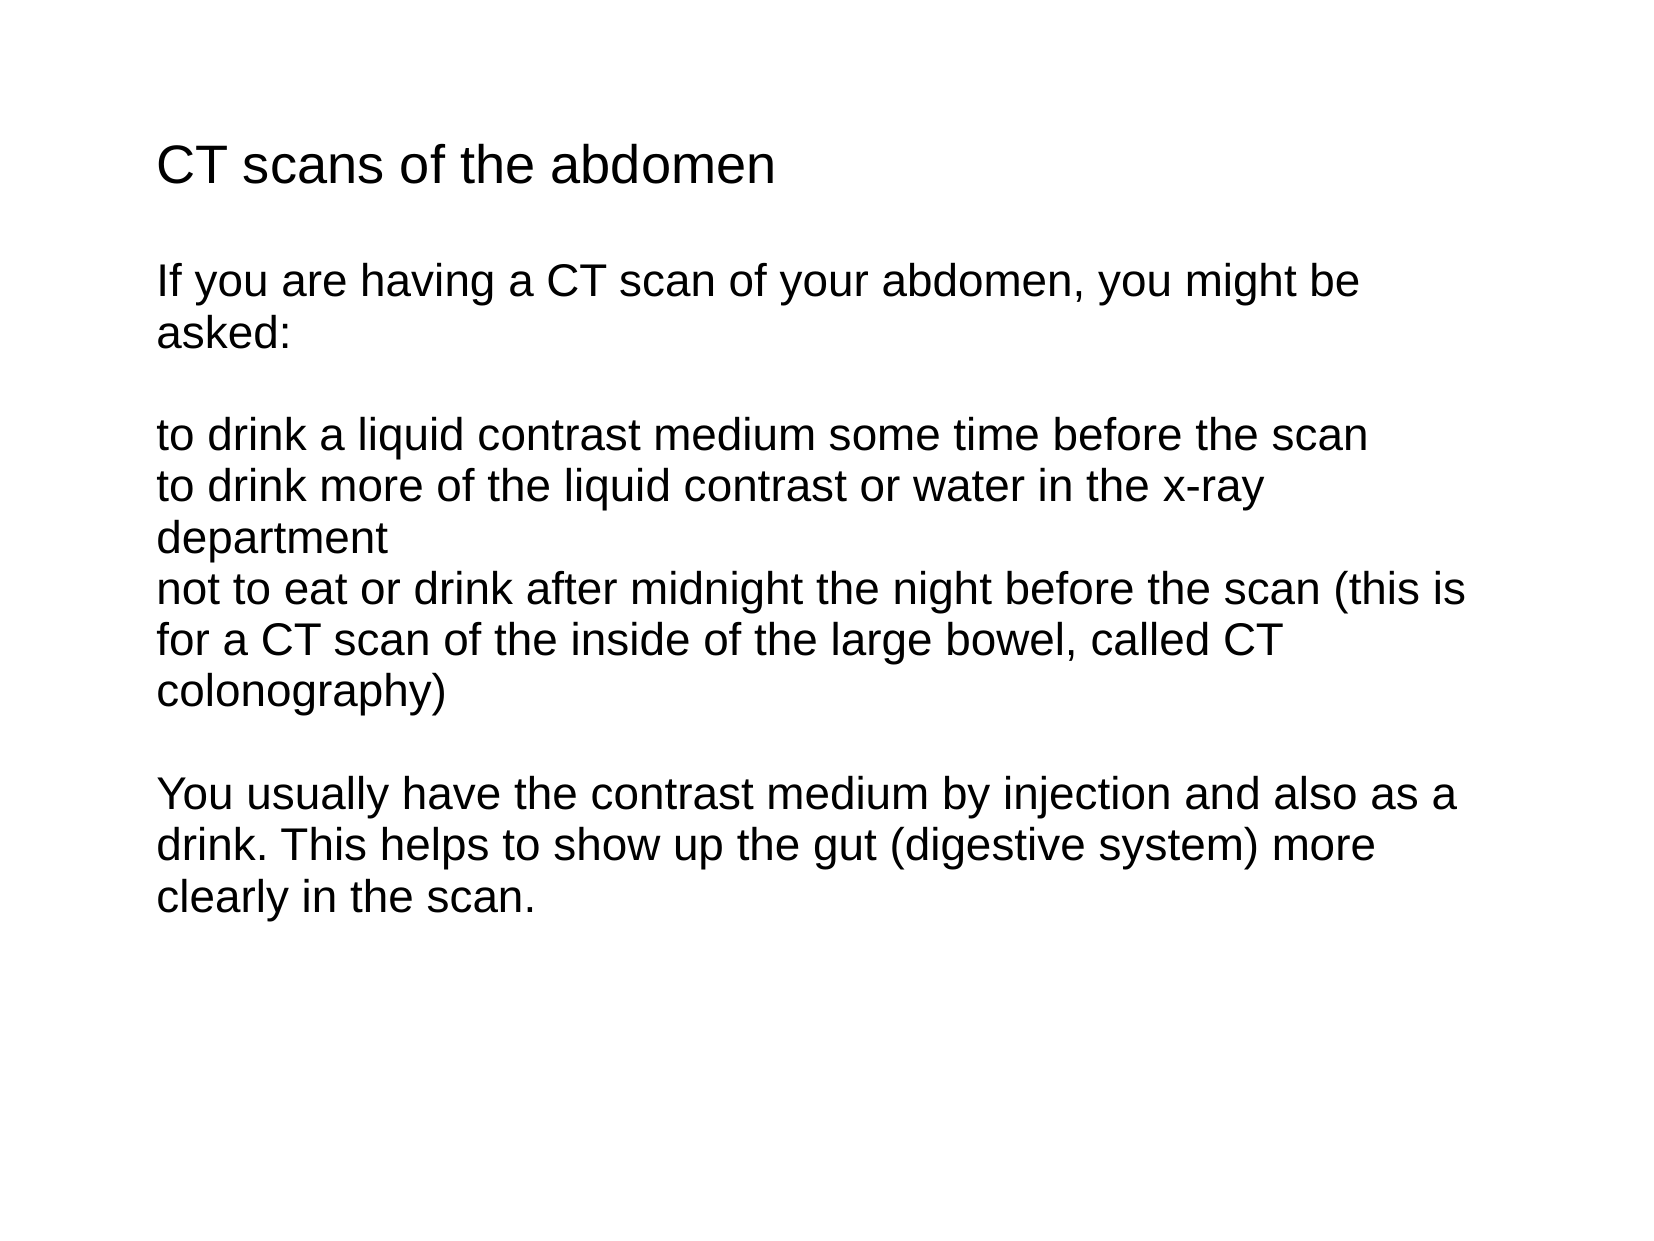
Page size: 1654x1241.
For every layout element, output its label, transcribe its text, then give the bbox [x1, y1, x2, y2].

text_box CT scans of the abdomen If you are having a CT scan of your abdomen, you might be asked: to drink a liquid contrast medium some time before the scan to drink more of the liquid contrast or water in the x-ray department not to eat or drink after midnight the night before the scan (this is for a CT scan of the inside of the large bowel, called CT colonography) You usually have the contrast medium by injection and also as a drink. This helps to show up the gut (digestive system) more clearly in the scan. [141, 126, 1511, 930]
